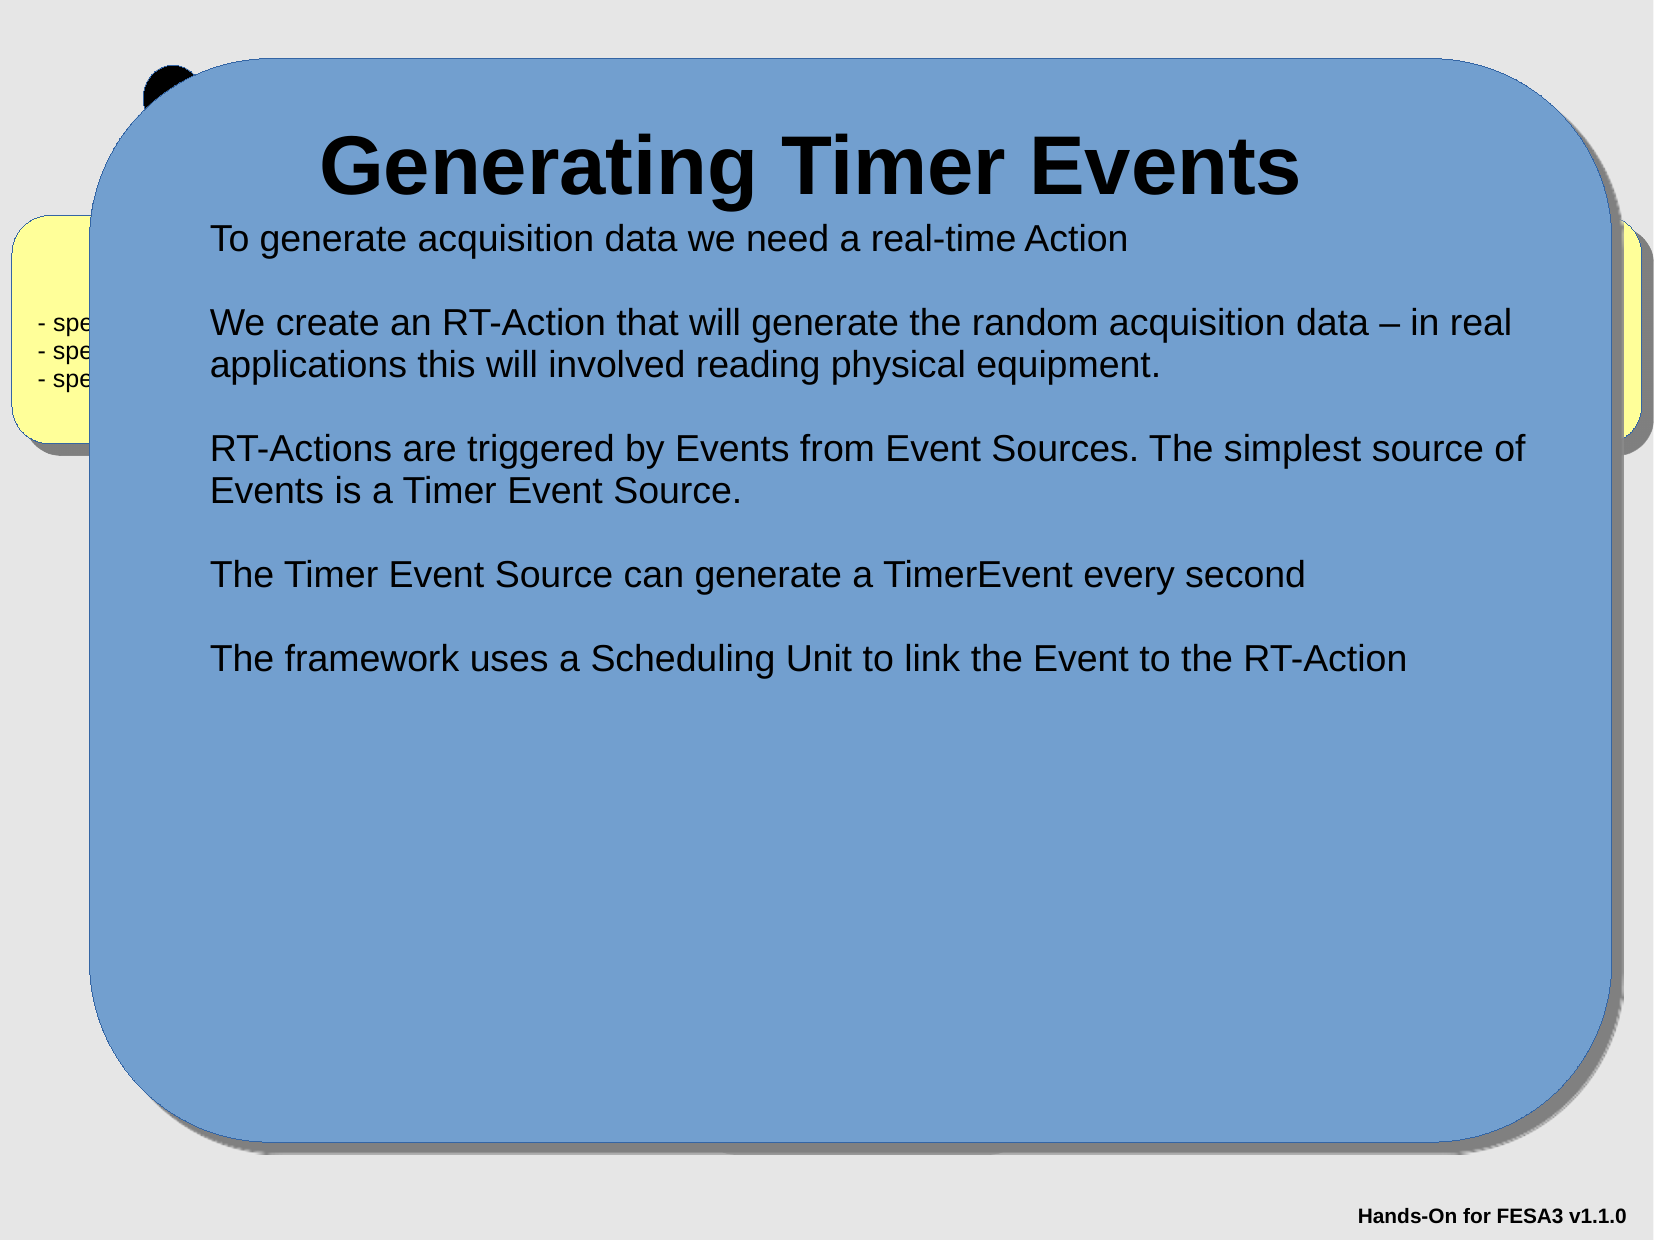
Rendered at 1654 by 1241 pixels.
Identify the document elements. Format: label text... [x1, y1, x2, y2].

text_box Generating Timer Events [304, 65, 1409, 196]
text_box To generate acquisition data we need a real-time Action We create an RT-Action that will generate the random acquisition data – in real applications this will involved reading physical equipment. RT-Actions are triggered by Events from Event Sources. The simplest source of Events is a Timer Event Source. The Timer Event Source can generate a TimerEvent every second The framework uses a Scheduling Unit to link the Event to the RT-Action [195, 210, 1546, 1036]
text_box [89, 58, 1612, 1143]
